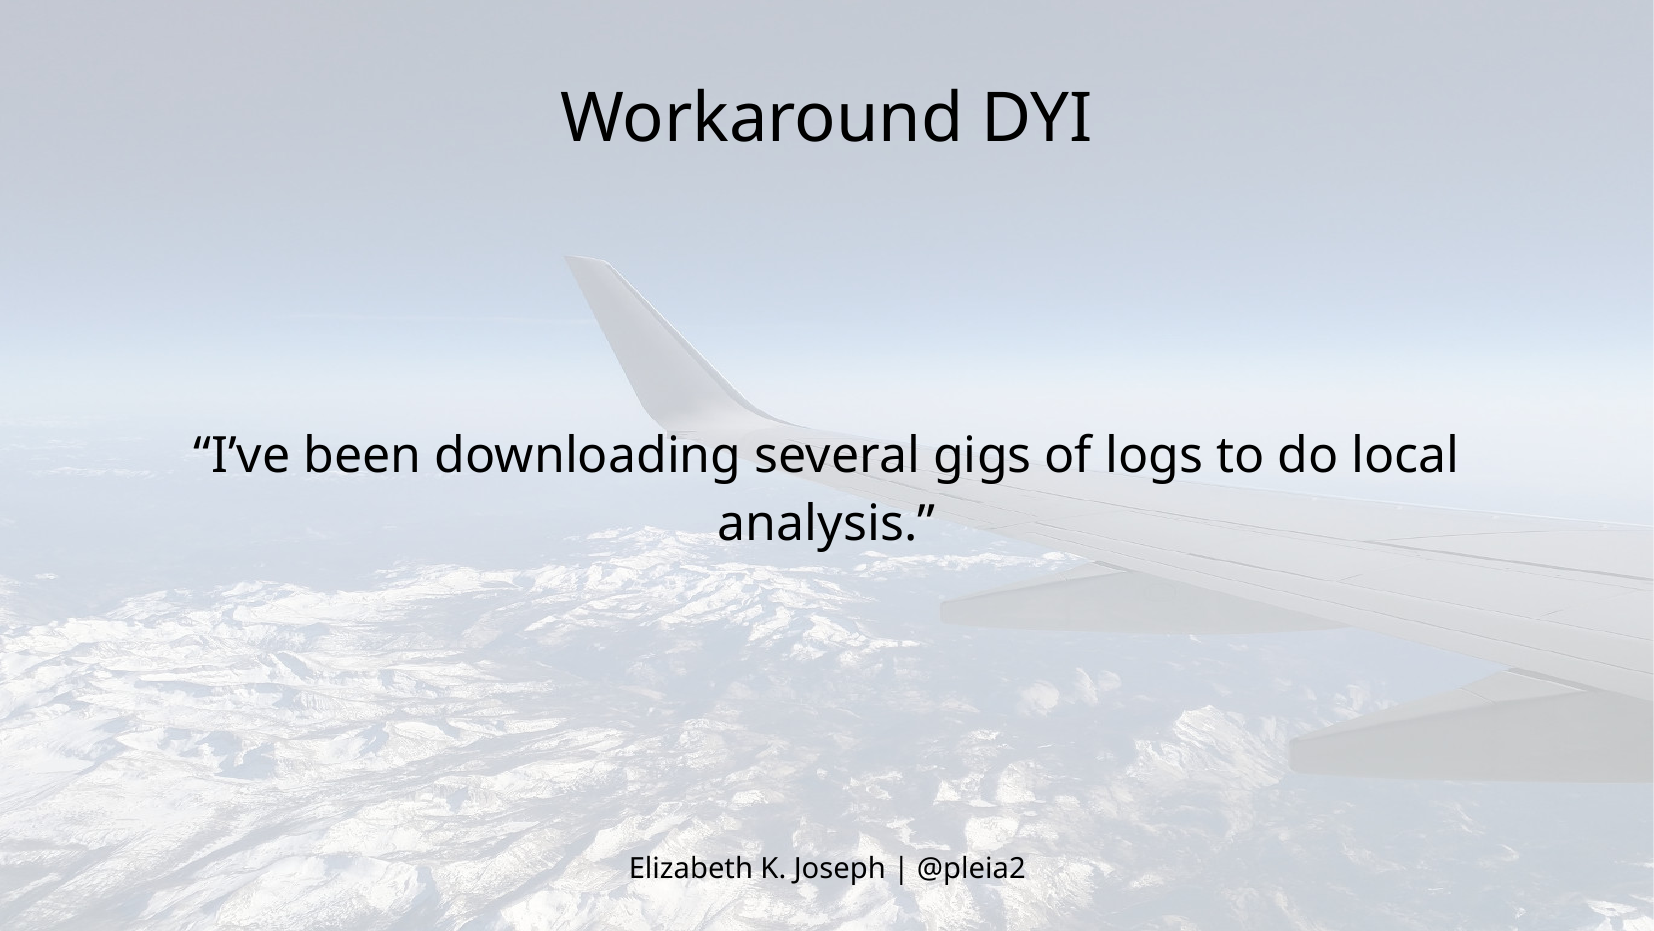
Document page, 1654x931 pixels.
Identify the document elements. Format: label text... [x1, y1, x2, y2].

title Workaround DYI [82, 37, 1571, 193]
subtitle “I’ve been downloading several gigs of logs to do local analysis.” [82, 217, 1571, 758]
picture [0, 0, 1654, 931]
